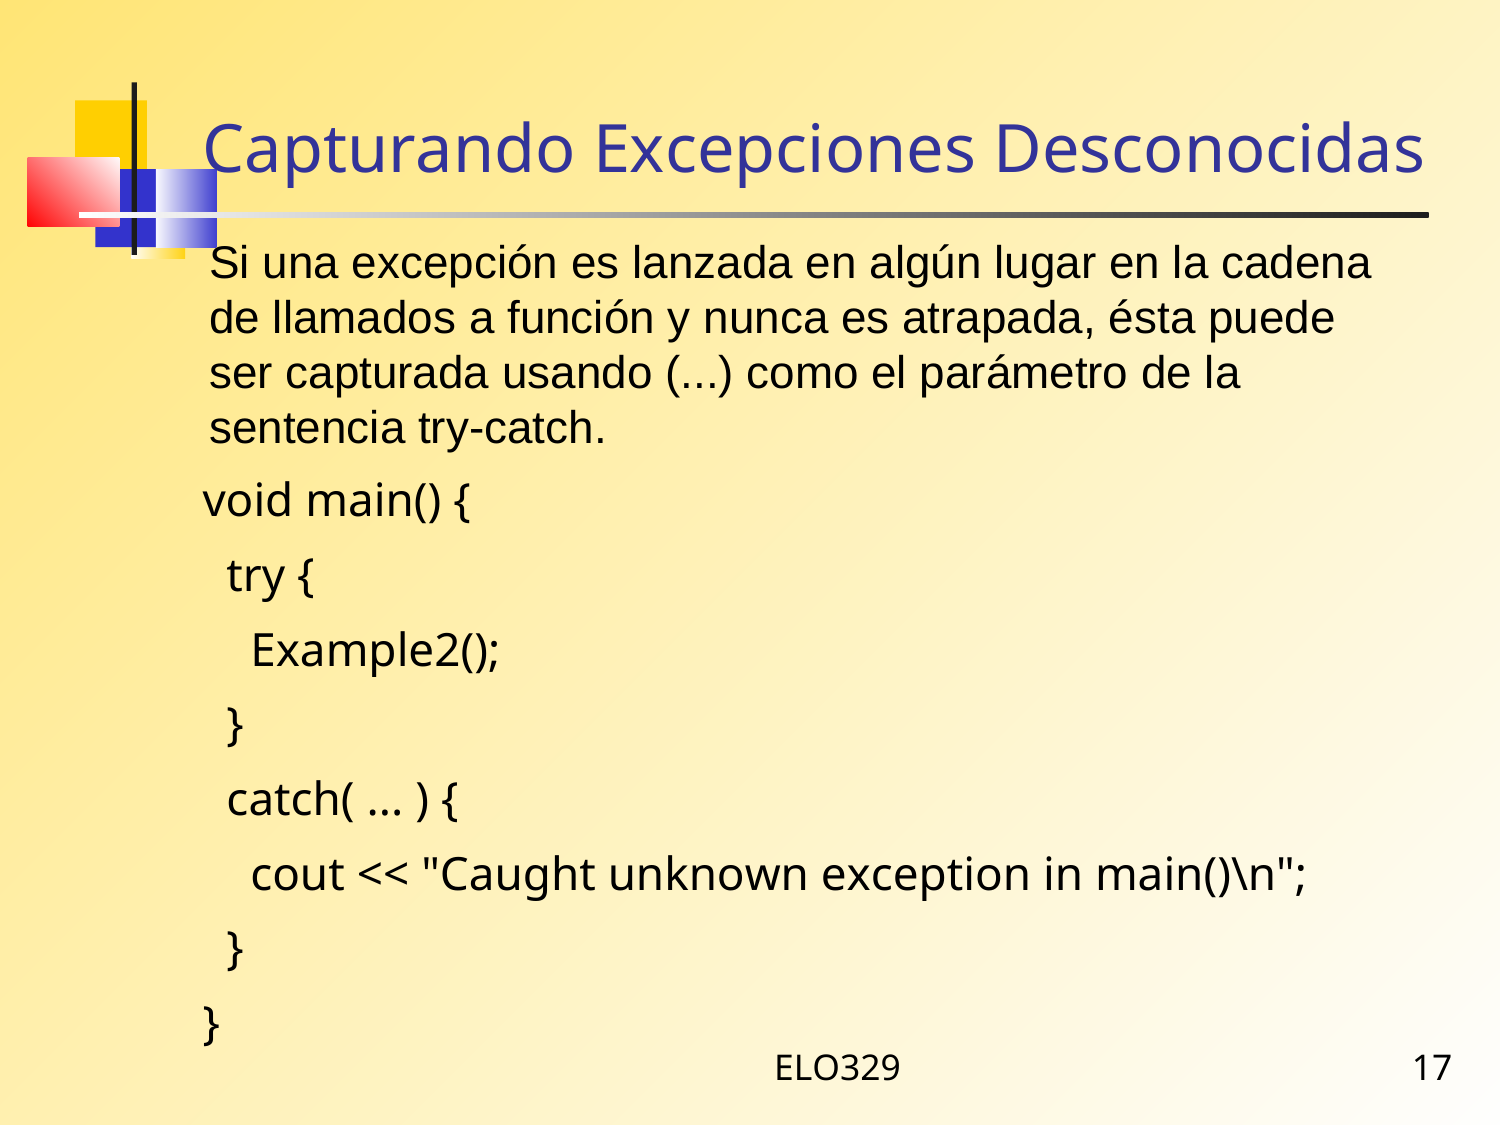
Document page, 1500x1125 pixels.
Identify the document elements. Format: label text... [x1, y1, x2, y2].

title Capturando Excepciones Desconocidas [187, 22, 1466, 200]
text_box Si una excepción es lanzada en algún lugar en la cadena de llamados a función y nunca es atrapada, ésta puede ser capturada usando (...) como el parámetro de la sentencia try-catch. [174, 224, 1413, 461]
list void main()‏ { try { Example2(); } catch( ... ) { cout << "Caught unknown exception in main()\n"; } } [187, 459, 1438, 1013]
